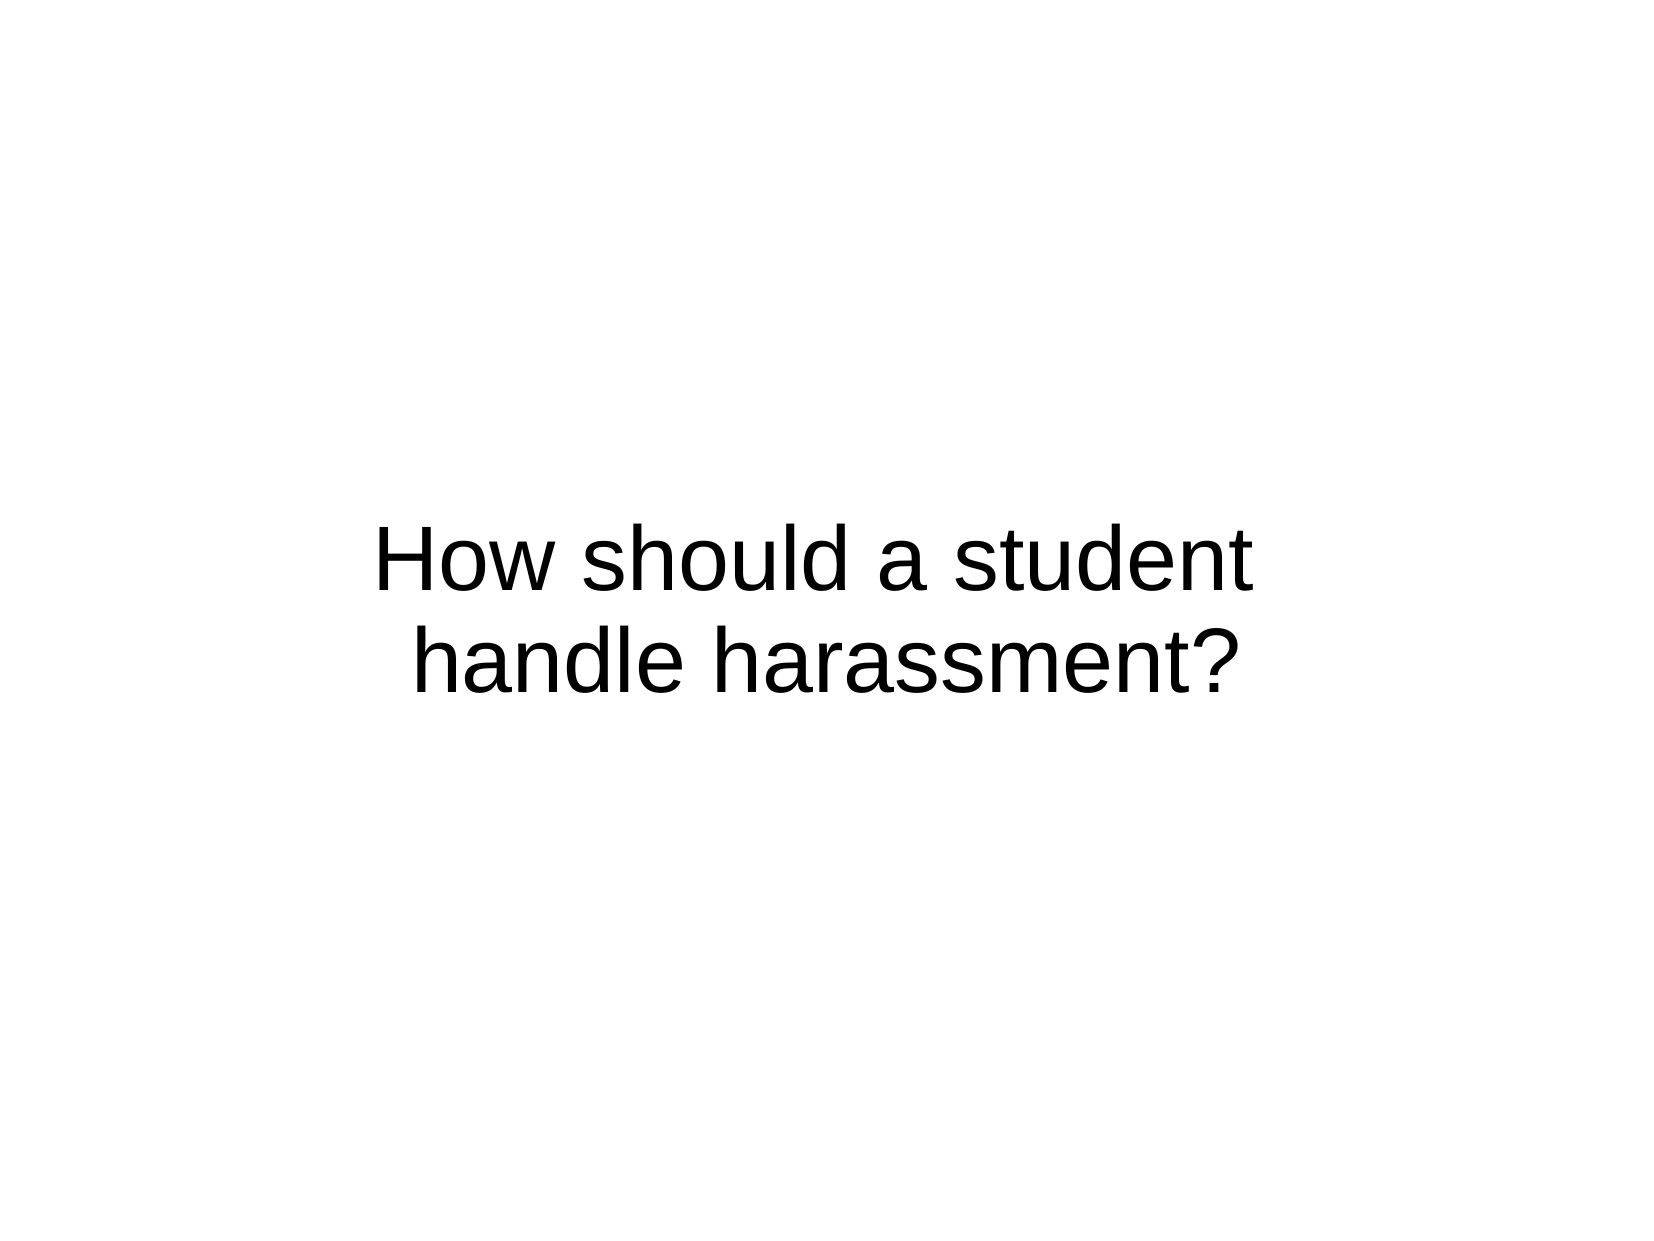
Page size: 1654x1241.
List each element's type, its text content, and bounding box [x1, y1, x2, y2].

title How should a student handle harassment? [82, 49, 1571, 1171]
